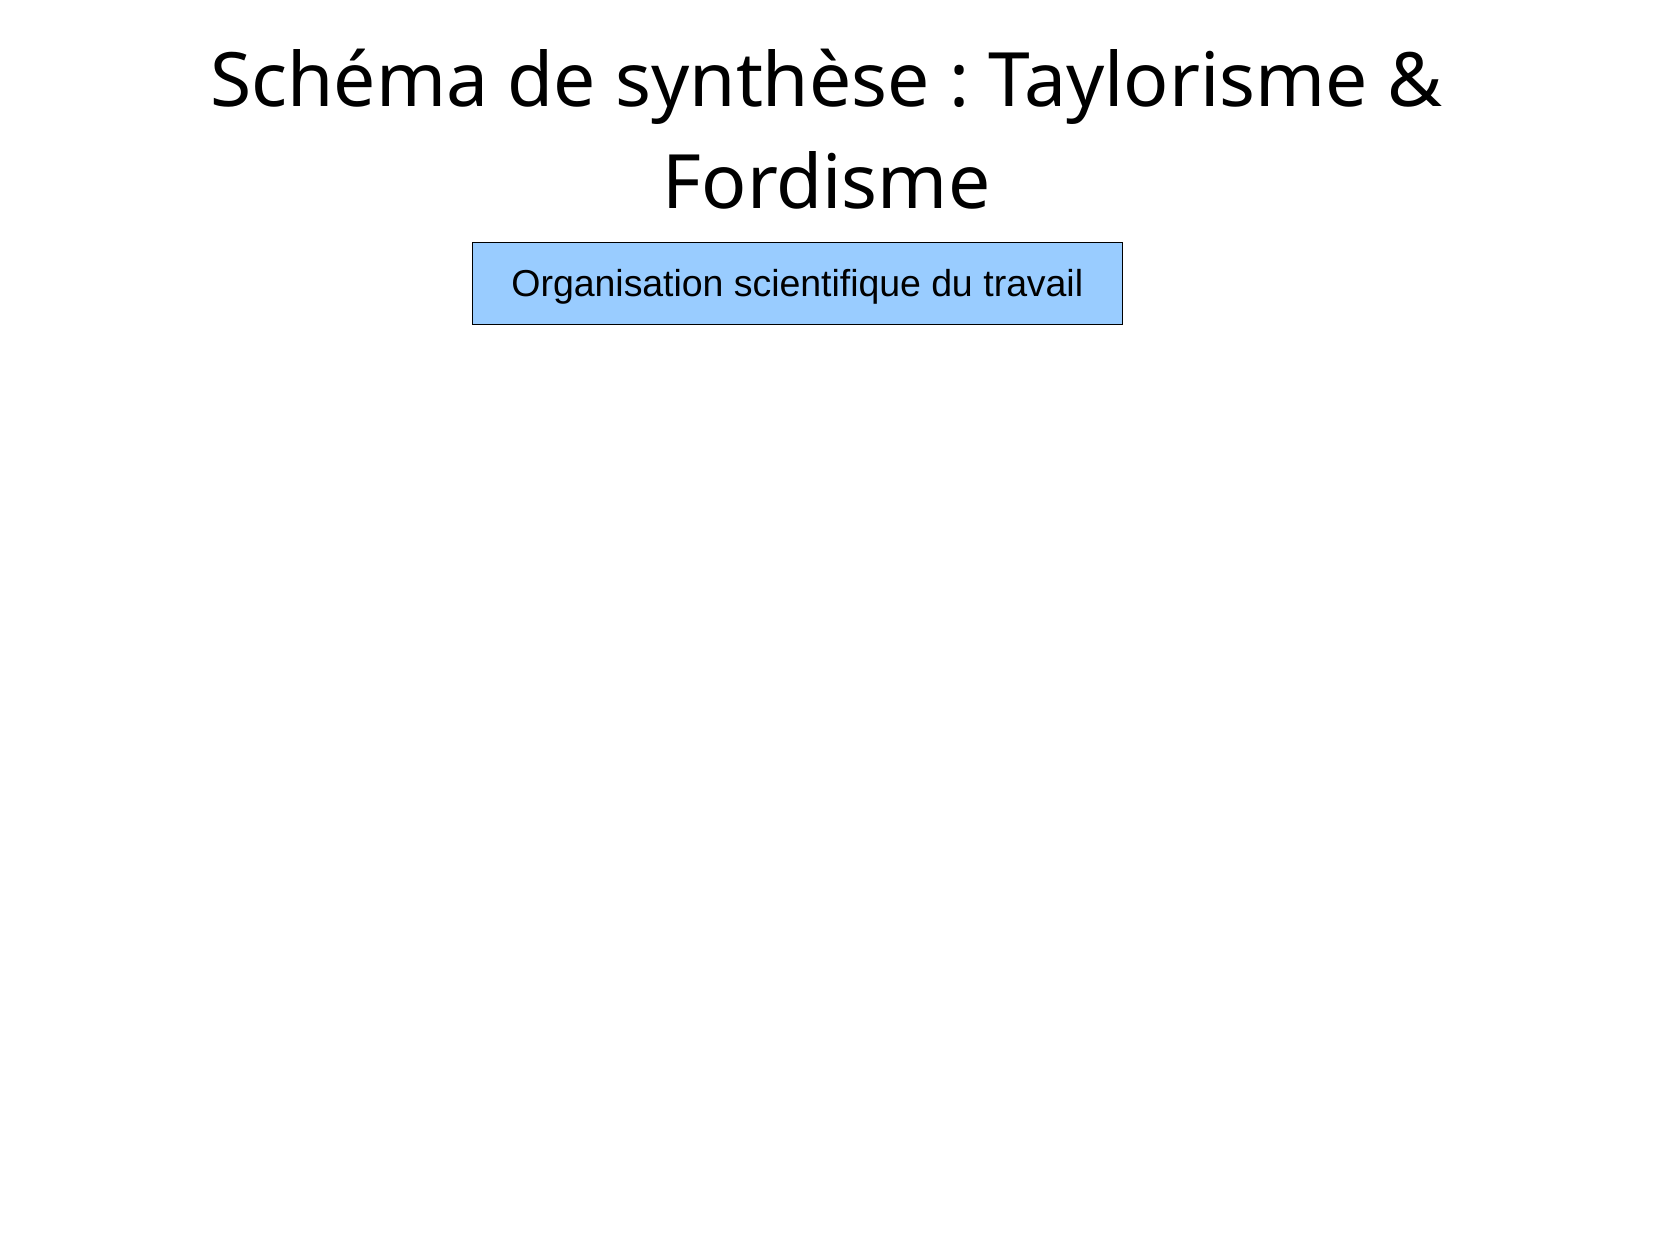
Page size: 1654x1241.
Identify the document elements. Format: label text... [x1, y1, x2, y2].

title Schéma de synthèse : Taylorisme & Fordisme [82, 49, 1571, 207]
text_box Organisation scientifique du travail [472, 242, 1123, 325]
